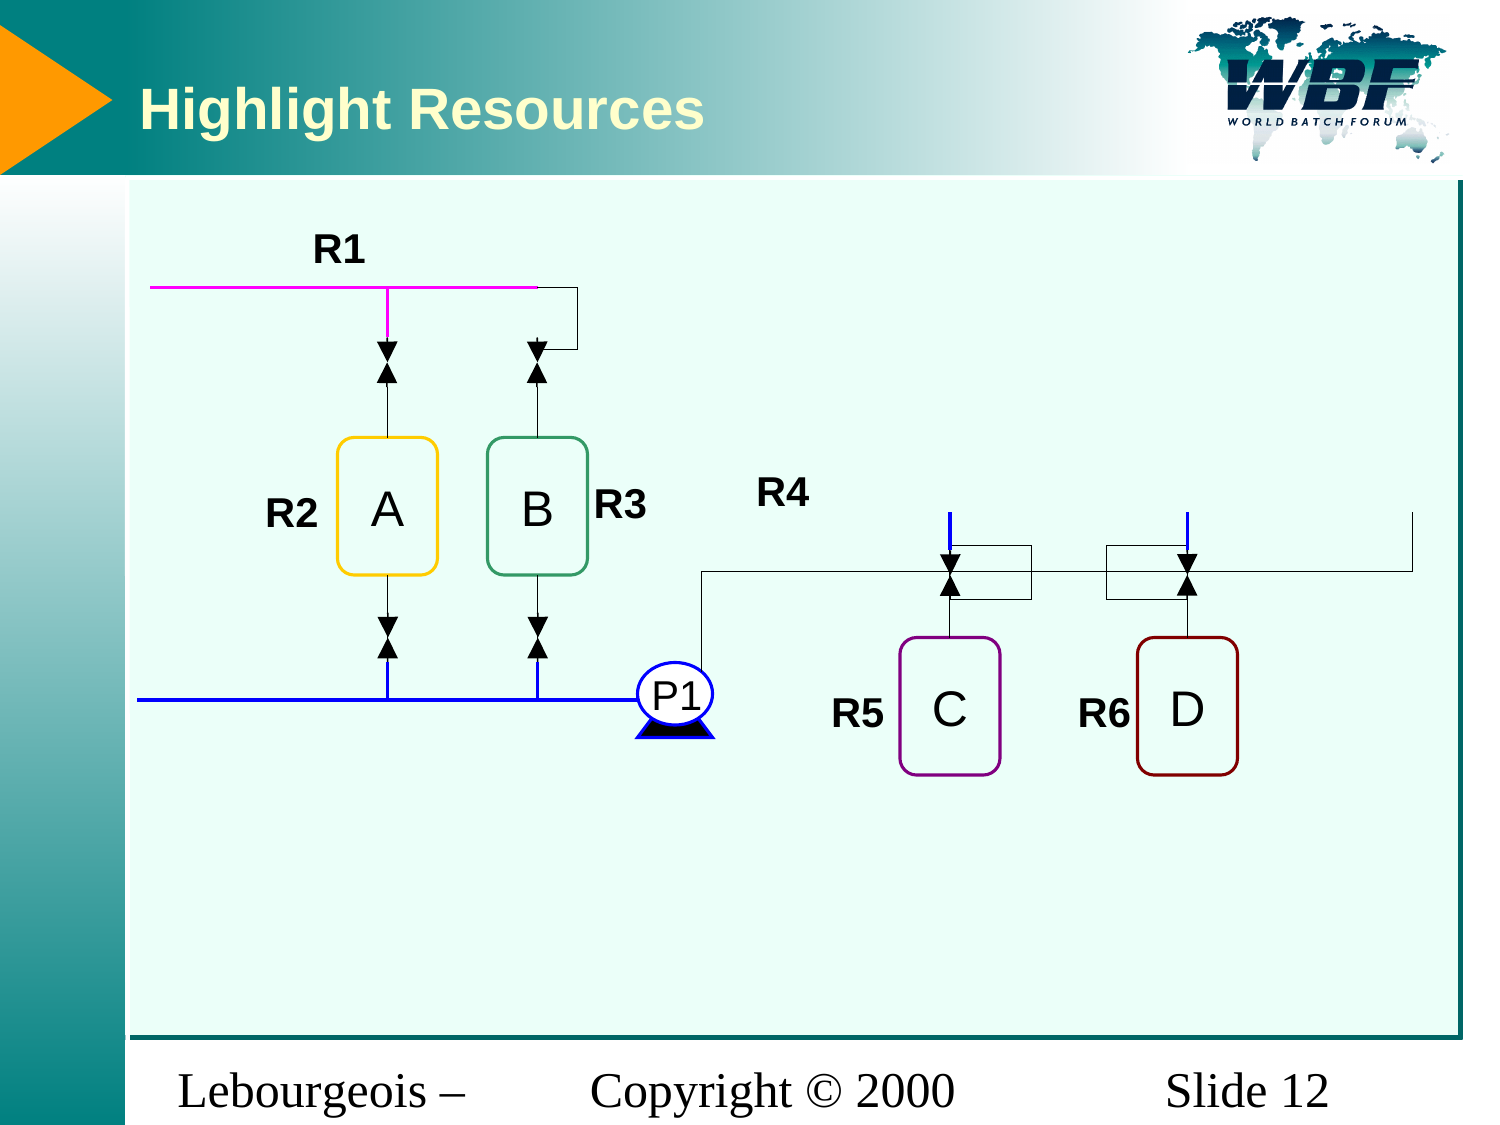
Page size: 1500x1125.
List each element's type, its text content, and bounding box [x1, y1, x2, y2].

text_box C [899, 637, 1000, 776]
text_box [637, 719, 713, 738]
text_box B [487, 437, 588, 576]
text_box R3 [590, 474, 651, 529]
text_box R5 [828, 683, 888, 738]
text_box D [1137, 637, 1238, 776]
text_box R2 [262, 483, 322, 538]
title Highlight Resources [125, 49, 1150, 163]
text_box R4 [753, 462, 813, 517]
text_box R1 [309, 220, 370, 274]
text_box R6 [1074, 683, 1135, 738]
text_box P1 [637, 662, 713, 726]
text_box A [337, 437, 438, 576]
